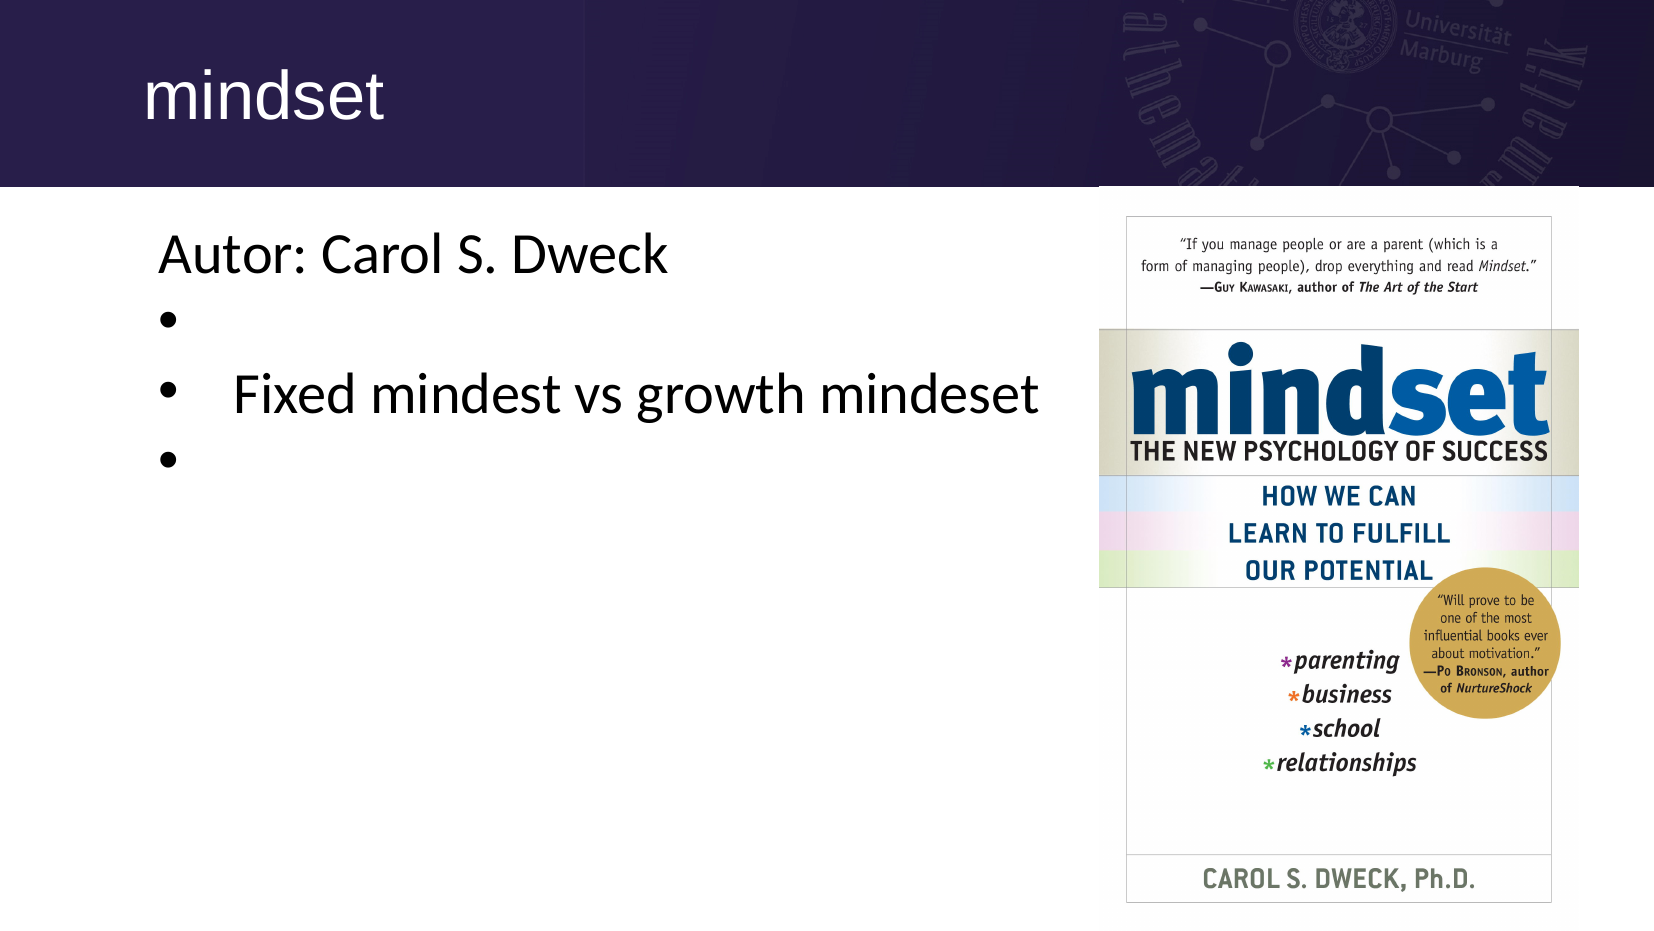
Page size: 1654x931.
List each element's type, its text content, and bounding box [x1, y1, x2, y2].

picture [0, 0, 1654, 931]
text_box mindset [143, 14, 1260, 170]
text_box Autor: Carol S. Dweck Fixed mindest vs growth mindeset [143, 207, 1099, 601]
